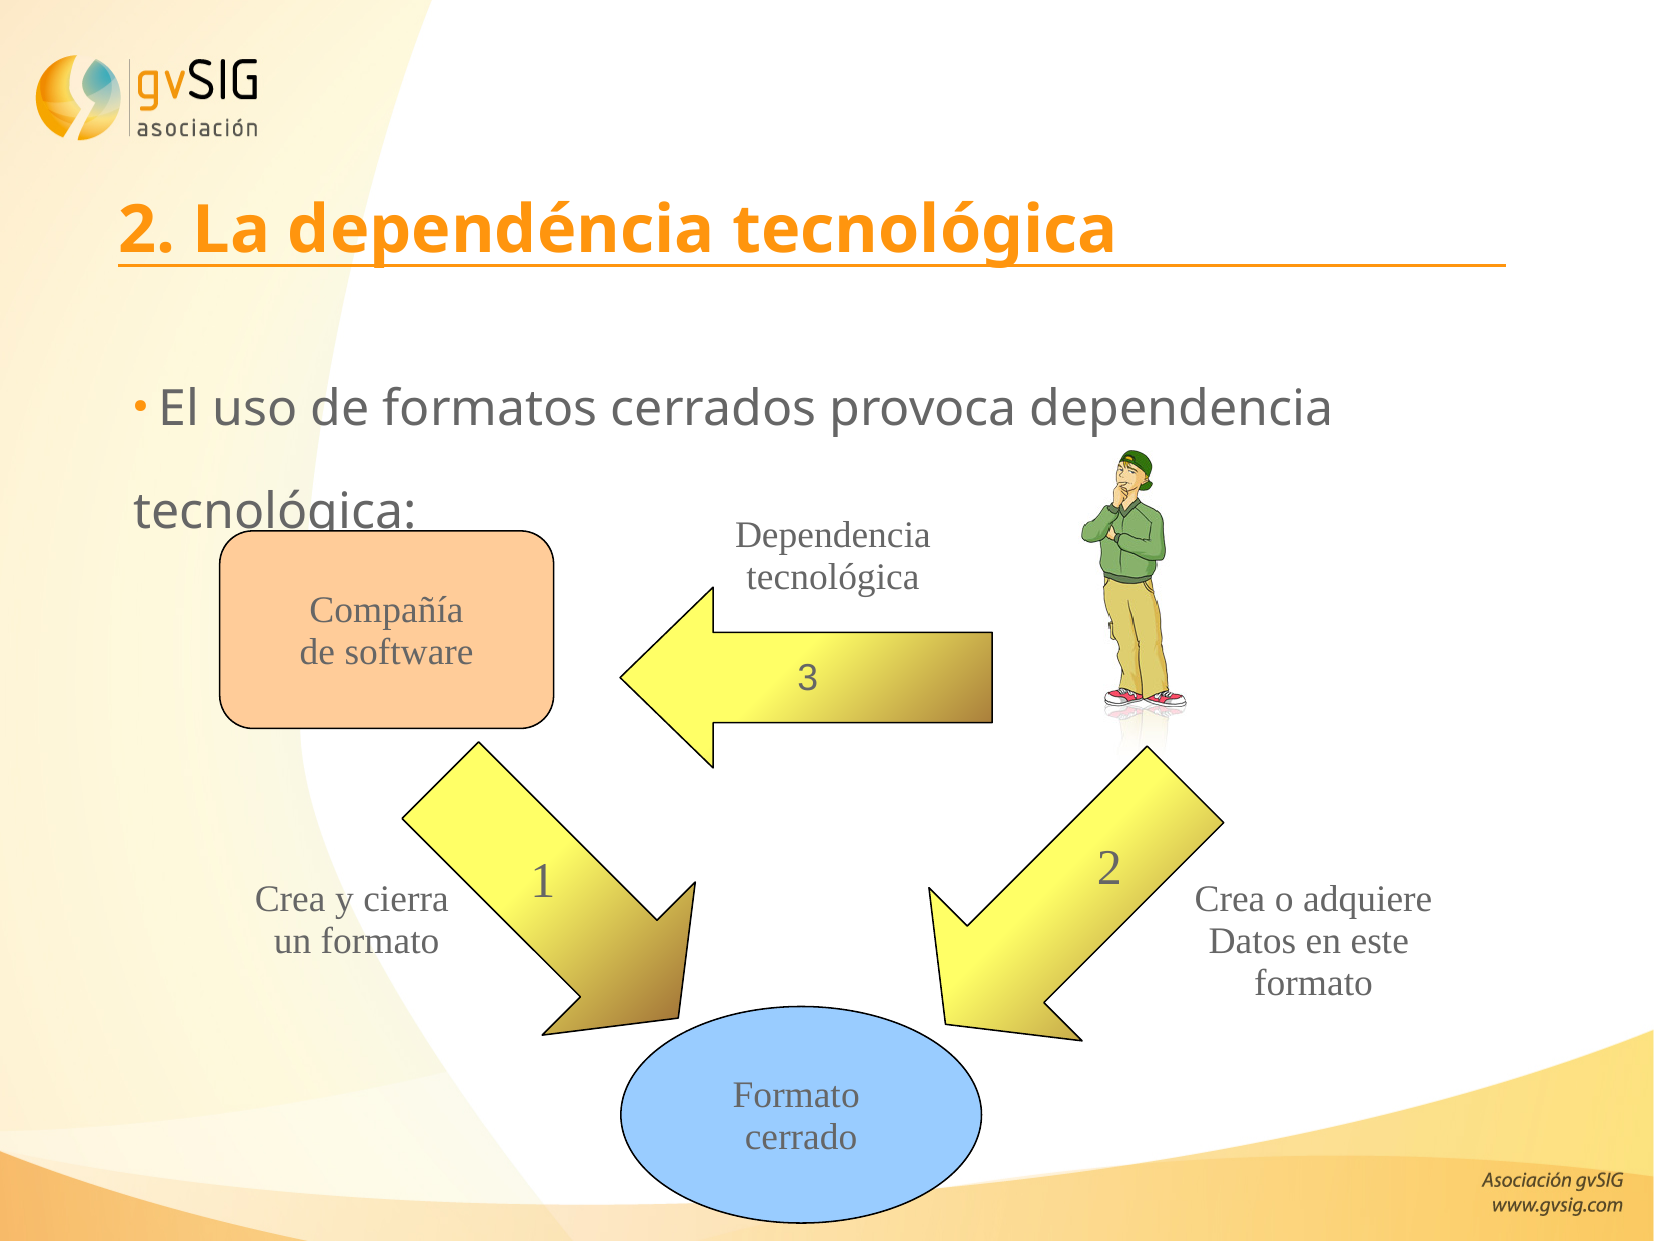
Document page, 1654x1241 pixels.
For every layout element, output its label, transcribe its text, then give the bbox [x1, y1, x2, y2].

text_box 3 [620, 587, 993, 768]
text_box [402, 741, 696, 1036]
text_box Formato cerrado [620, 1006, 982, 1224]
text_box Dependencia tecnológica [702, 504, 964, 632]
text_box 1 [515, 842, 572, 909]
text_box Crea o adquiere Datos en este formato [1172, 868, 1456, 1044]
text_box Crea y cierra un formato [215, 868, 499, 1044]
text_box 2 [1082, 828, 1138, 895]
text_box El uso de formatos cerrados provoca dependencia tecnológica: [118, 330, 1477, 538]
text_box Compañía de software [219, 530, 554, 729]
text_box [928, 746, 1224, 1041]
picture [0, 0, 1654, 1241]
title 2. La dependéncia tecnológica [118, 177, 1607, 276]
